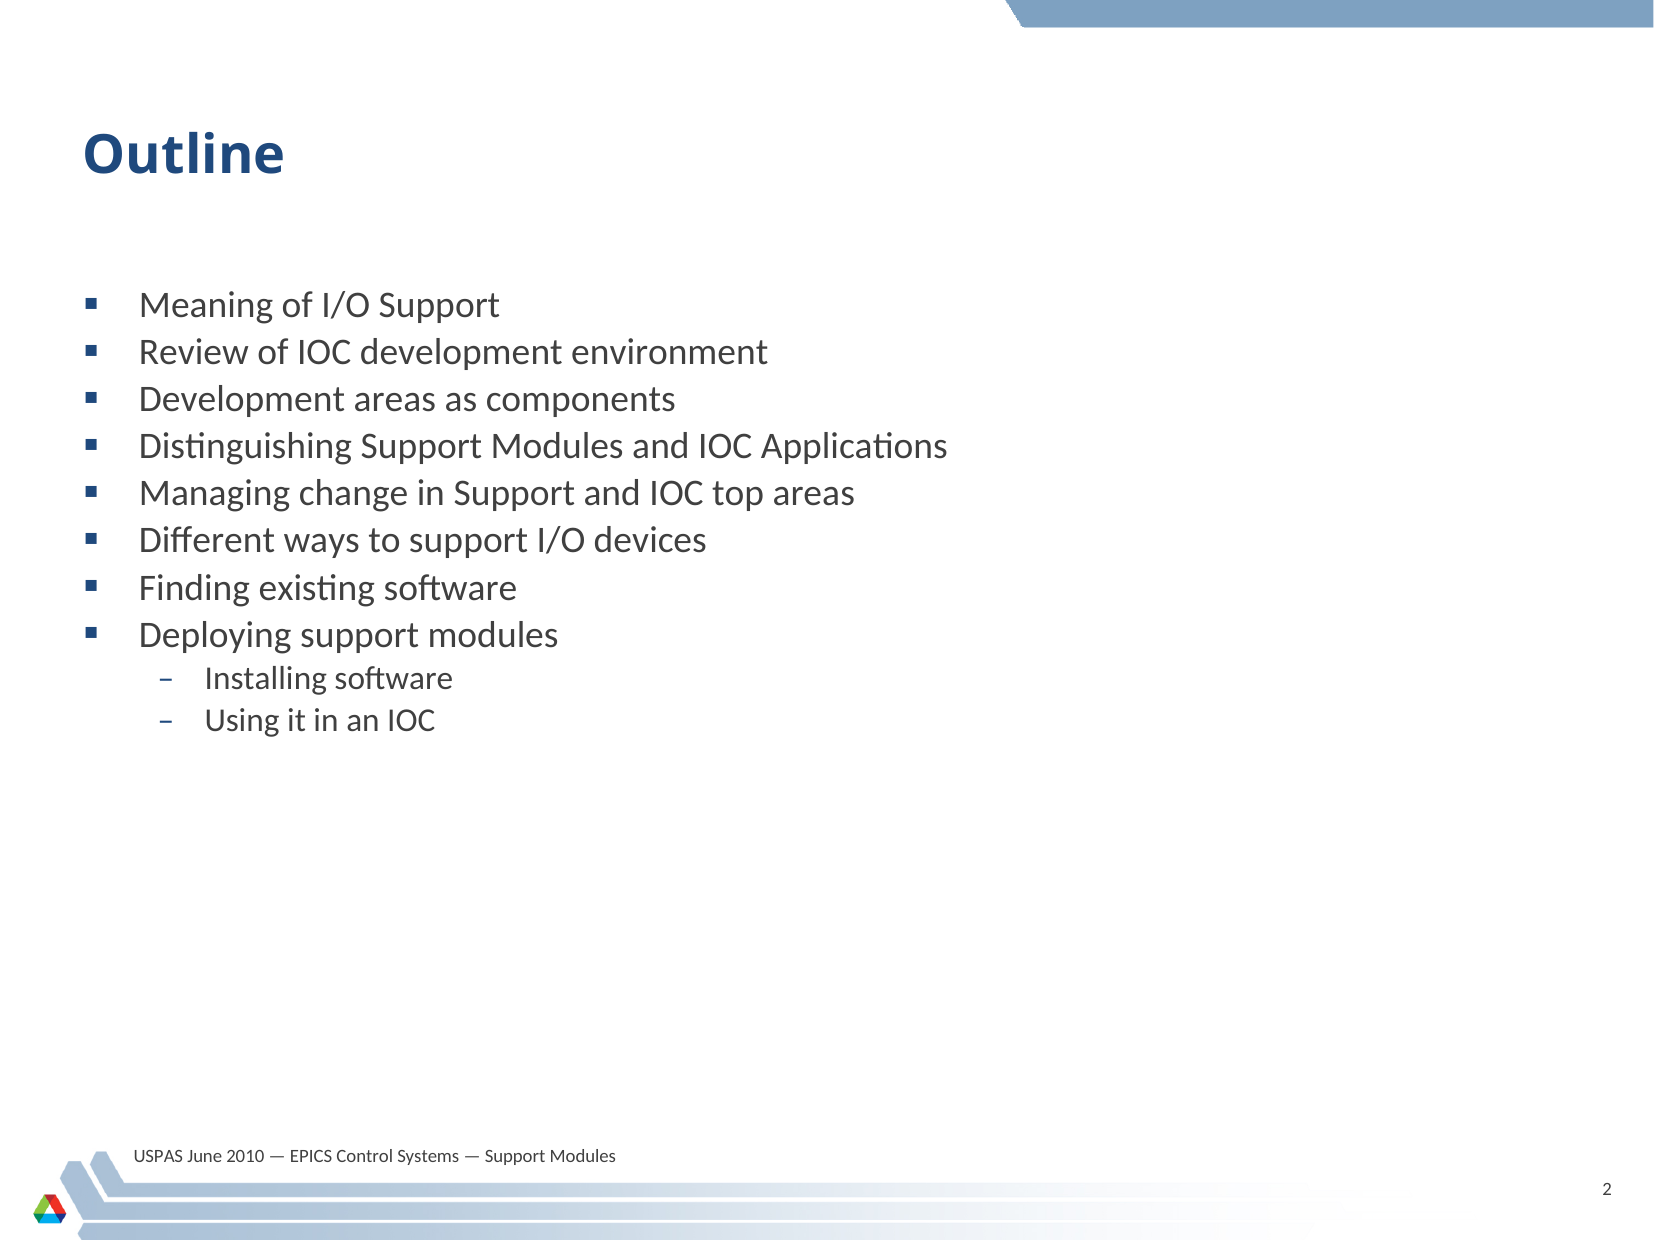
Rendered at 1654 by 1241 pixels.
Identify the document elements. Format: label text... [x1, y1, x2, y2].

list Meaning of I/O Support Review of IOC development environment Development areas as components Distinguishing Support Modules and IOC Applications Managing change in Support and IOC top areas Different ways to support I/O devices Finding existing software Deploying support modules Installing software Using it in an IOC [82, 289, 1571, 797]
title Outline [82, 49, 1571, 257]
picture [0, 0, 1654, 29]
picture [0, 1143, 1654, 1240]
